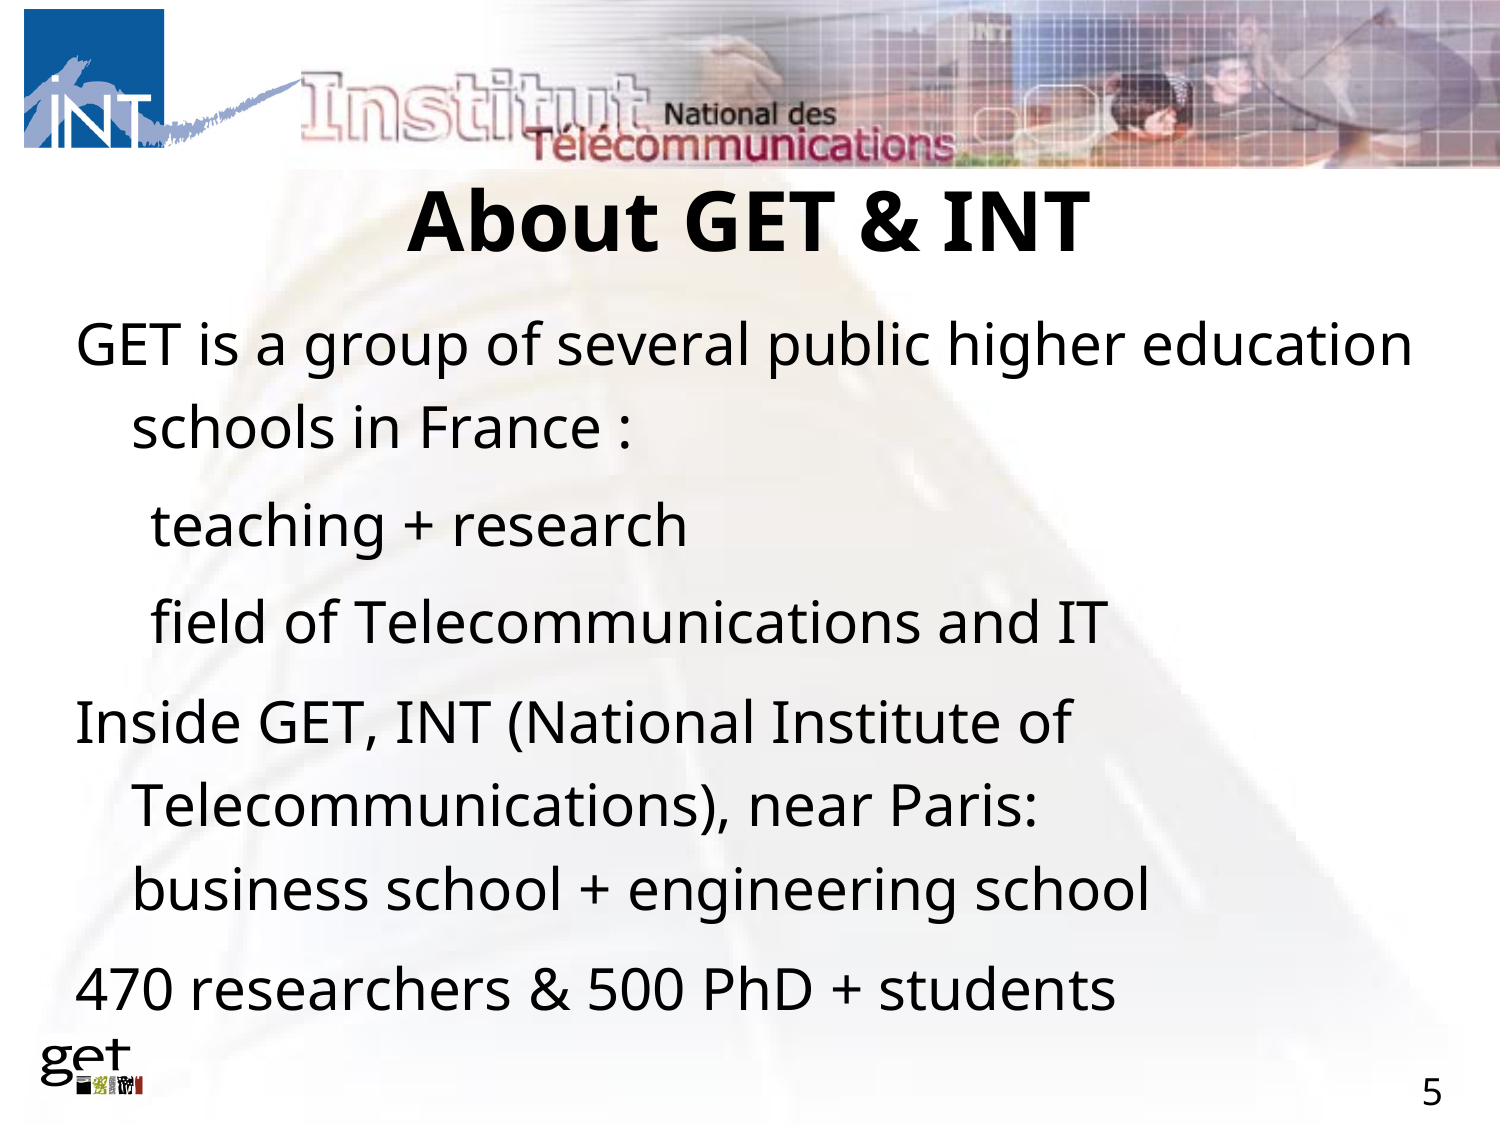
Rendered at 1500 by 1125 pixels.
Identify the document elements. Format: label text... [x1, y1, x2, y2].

title About GET & INT [75, 156, 1425, 276]
list GET is a group of several public higher education schools in France : teaching + research field of Telecommunications and IT Inside GET, INT (National Institute of Telecommunications), near Paris: business school + engineering school 470 researchers & 500 PhD + students [75, 299, 1425, 1006]
picture [0, 0, 1500, 1125]
